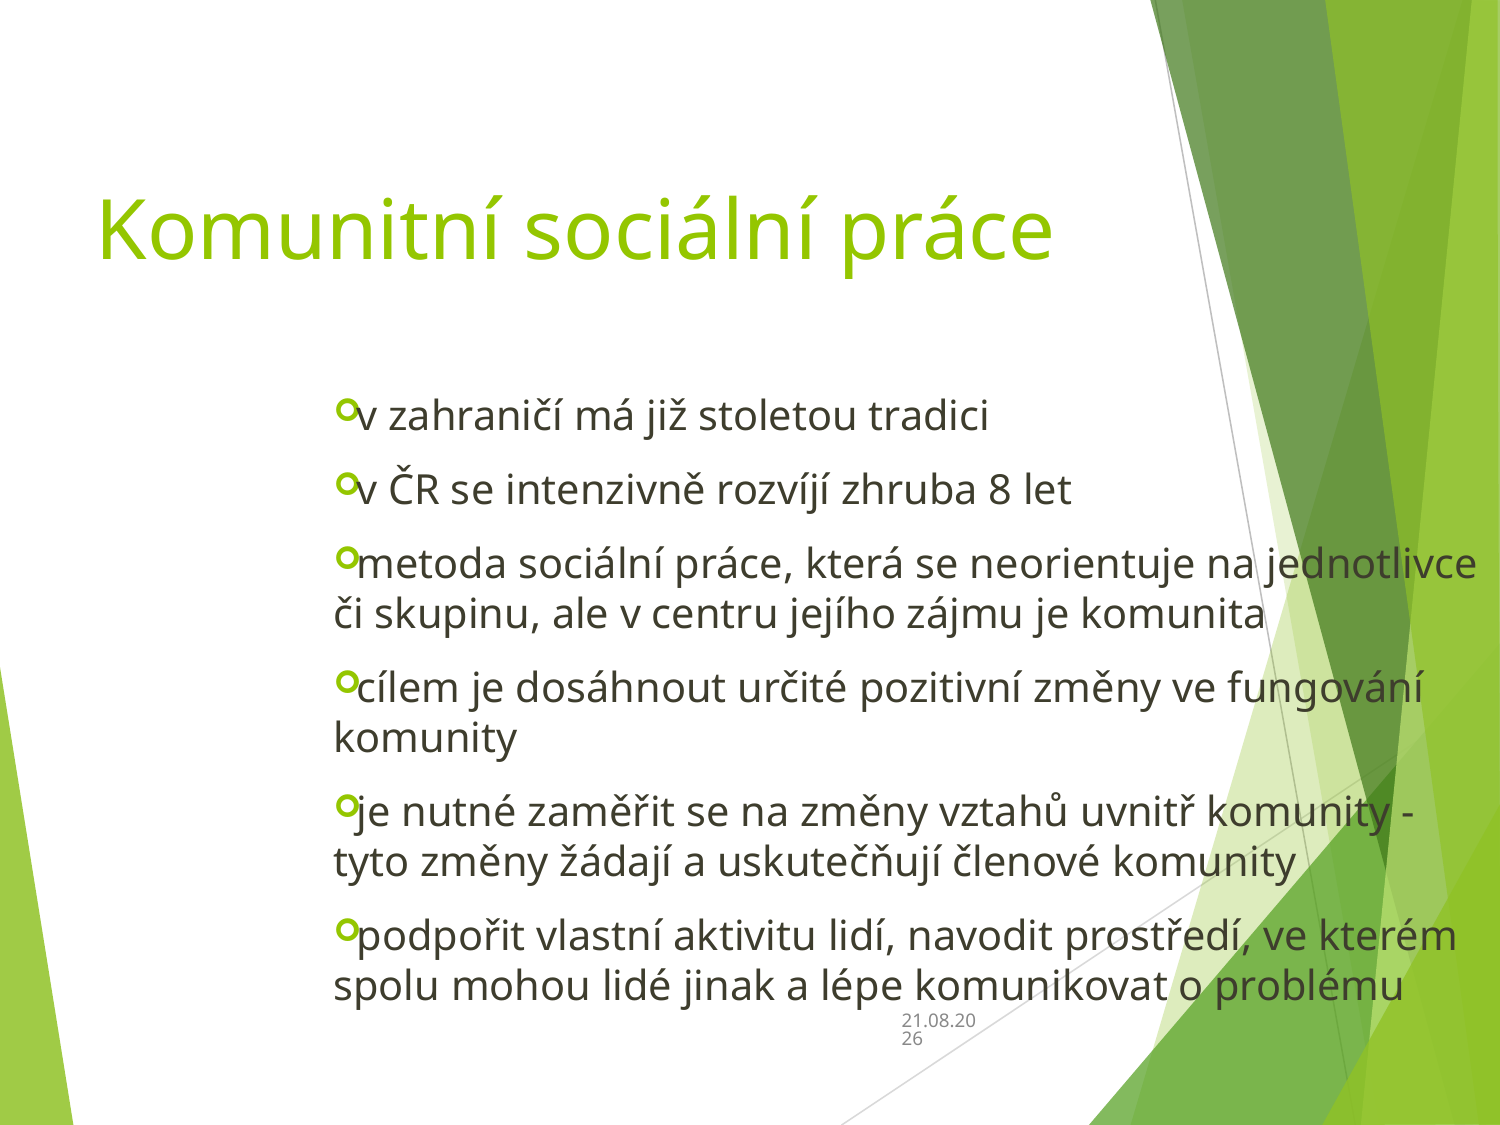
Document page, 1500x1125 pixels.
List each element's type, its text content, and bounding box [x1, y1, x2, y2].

title Komunitní sociální práce [0, 168, 1153, 356]
list v zahraničí má již stoletou tradici v ČR se intenzivně rozvíjí zhruba 8 let metoda sociální práce, která se neorientuje na jednotlivce či skupinu, ale v centru jejího zájmu je komunita cílem je dosáhnout určité pozitivní změny ve fungování komunity je nutné zaměřit se na změny vztahů uvnitř komunity - tyto změny žádají a uskutečňují členové komunity podpořit vlastní aktivitu lidí, navodit prostředí, ve kterém spolu mohou lidé jinak a lépe komunikovat o problému [318, 381, 1500, 1035]
text_box 14.04.2020 [886, 1035, 999, 1051]
